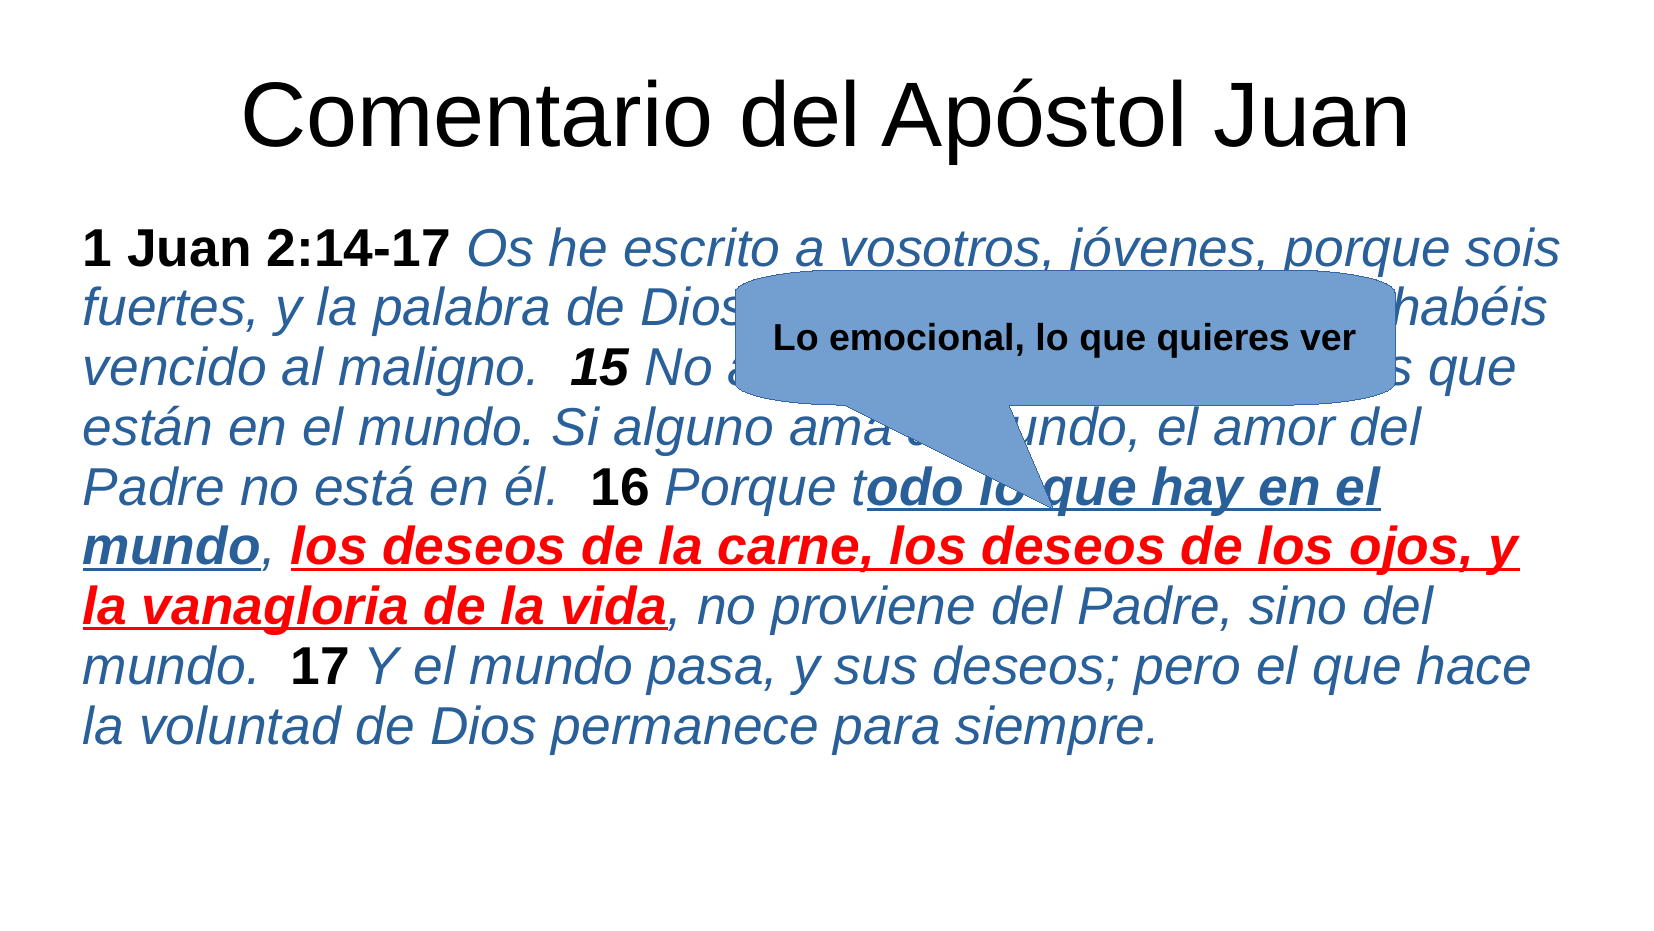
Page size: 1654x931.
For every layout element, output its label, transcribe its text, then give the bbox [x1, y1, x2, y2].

title Comentario del Apóstol Juan [82, 37, 1571, 193]
list 1 Juan 2:14-17 Os he escrito a vosotros, jóvenes, porque sois fuertes, y la palabra de Dios permanece en vosotros, y habéis vencido al maligno. 15 No améis al mundo, ni las cosas que están en el mundo. Si alguno ama al mundo, el amor del Padre no está en él. 16 Porque todo lo que hay en el mundo, los deseos de la carne, los deseos de los ojos, y la vanagloria de la vida, no proviene del Padre, sino del mundo. 17 Y el mundo pasa, y sus deseos; pero el que hace la voluntad de Dios permanece para siempre. [82, 217, 1571, 758]
text_box Lo emocional, lo que quieres ver [735, 270, 1396, 509]
